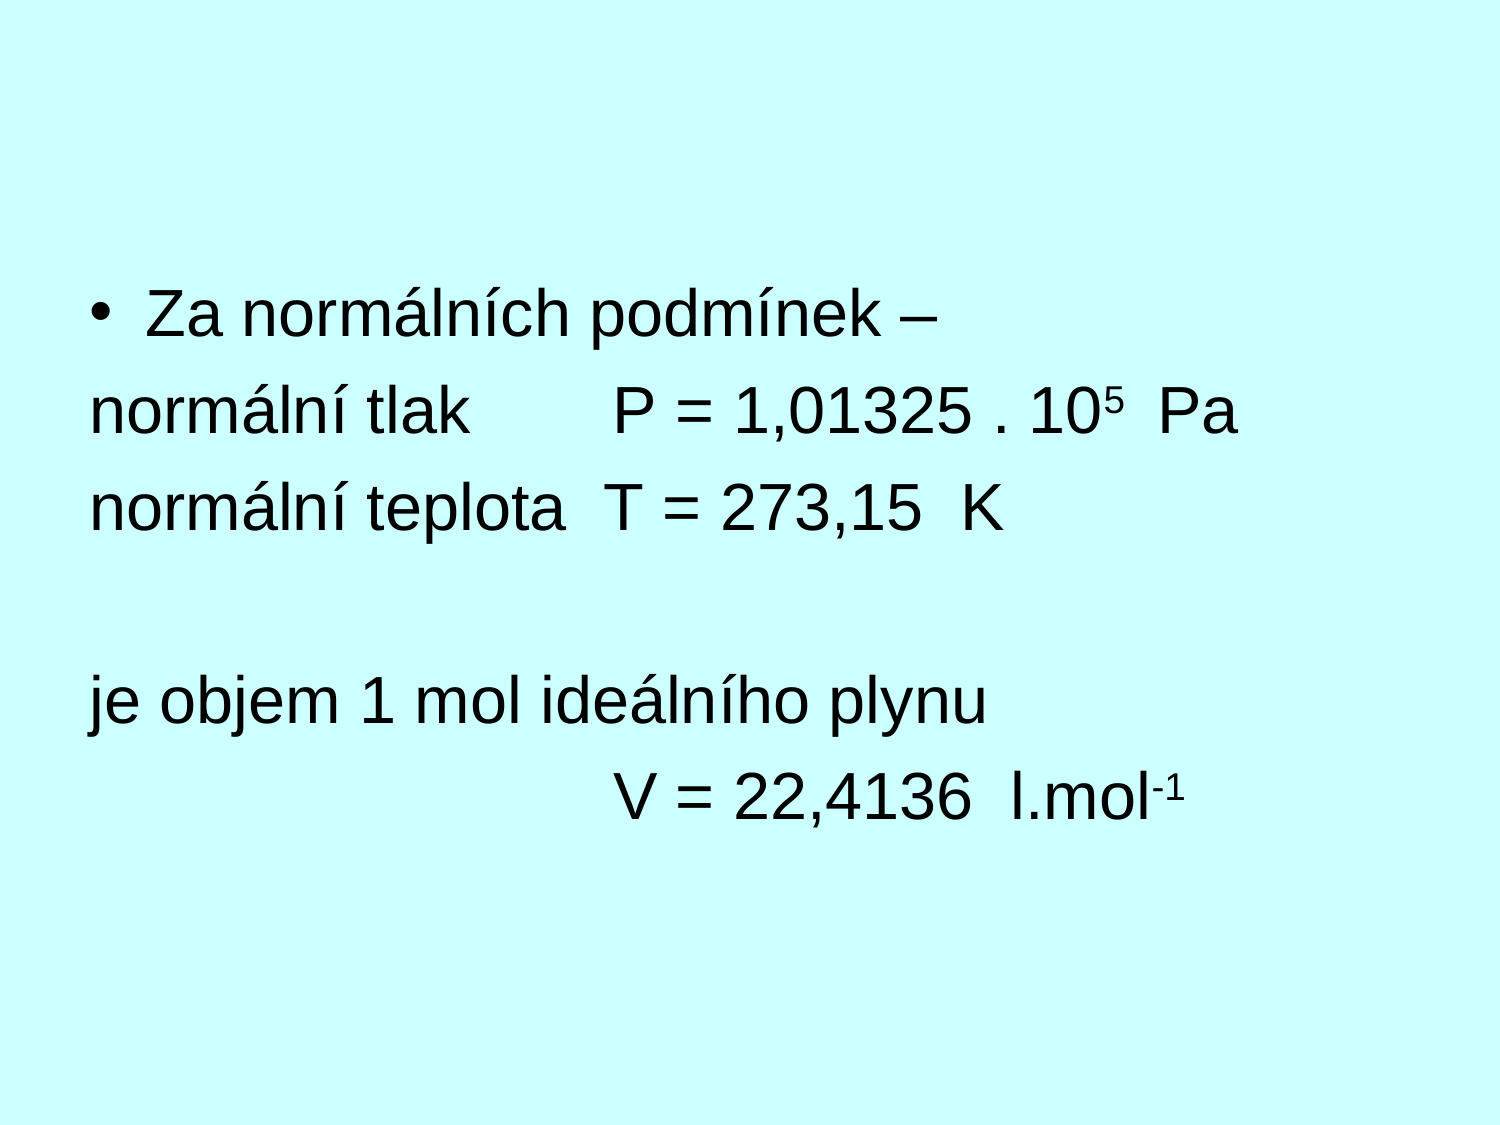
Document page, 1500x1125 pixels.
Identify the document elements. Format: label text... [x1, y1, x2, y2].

list Za normálních podmínek – normální tlak P = 1,01325 . 105 Pa normální teplota T = 273,15 K je objem 1 mol ideálního plynu V = 22,4136 l.mol-1 [75, 262, 1426, 1006]
